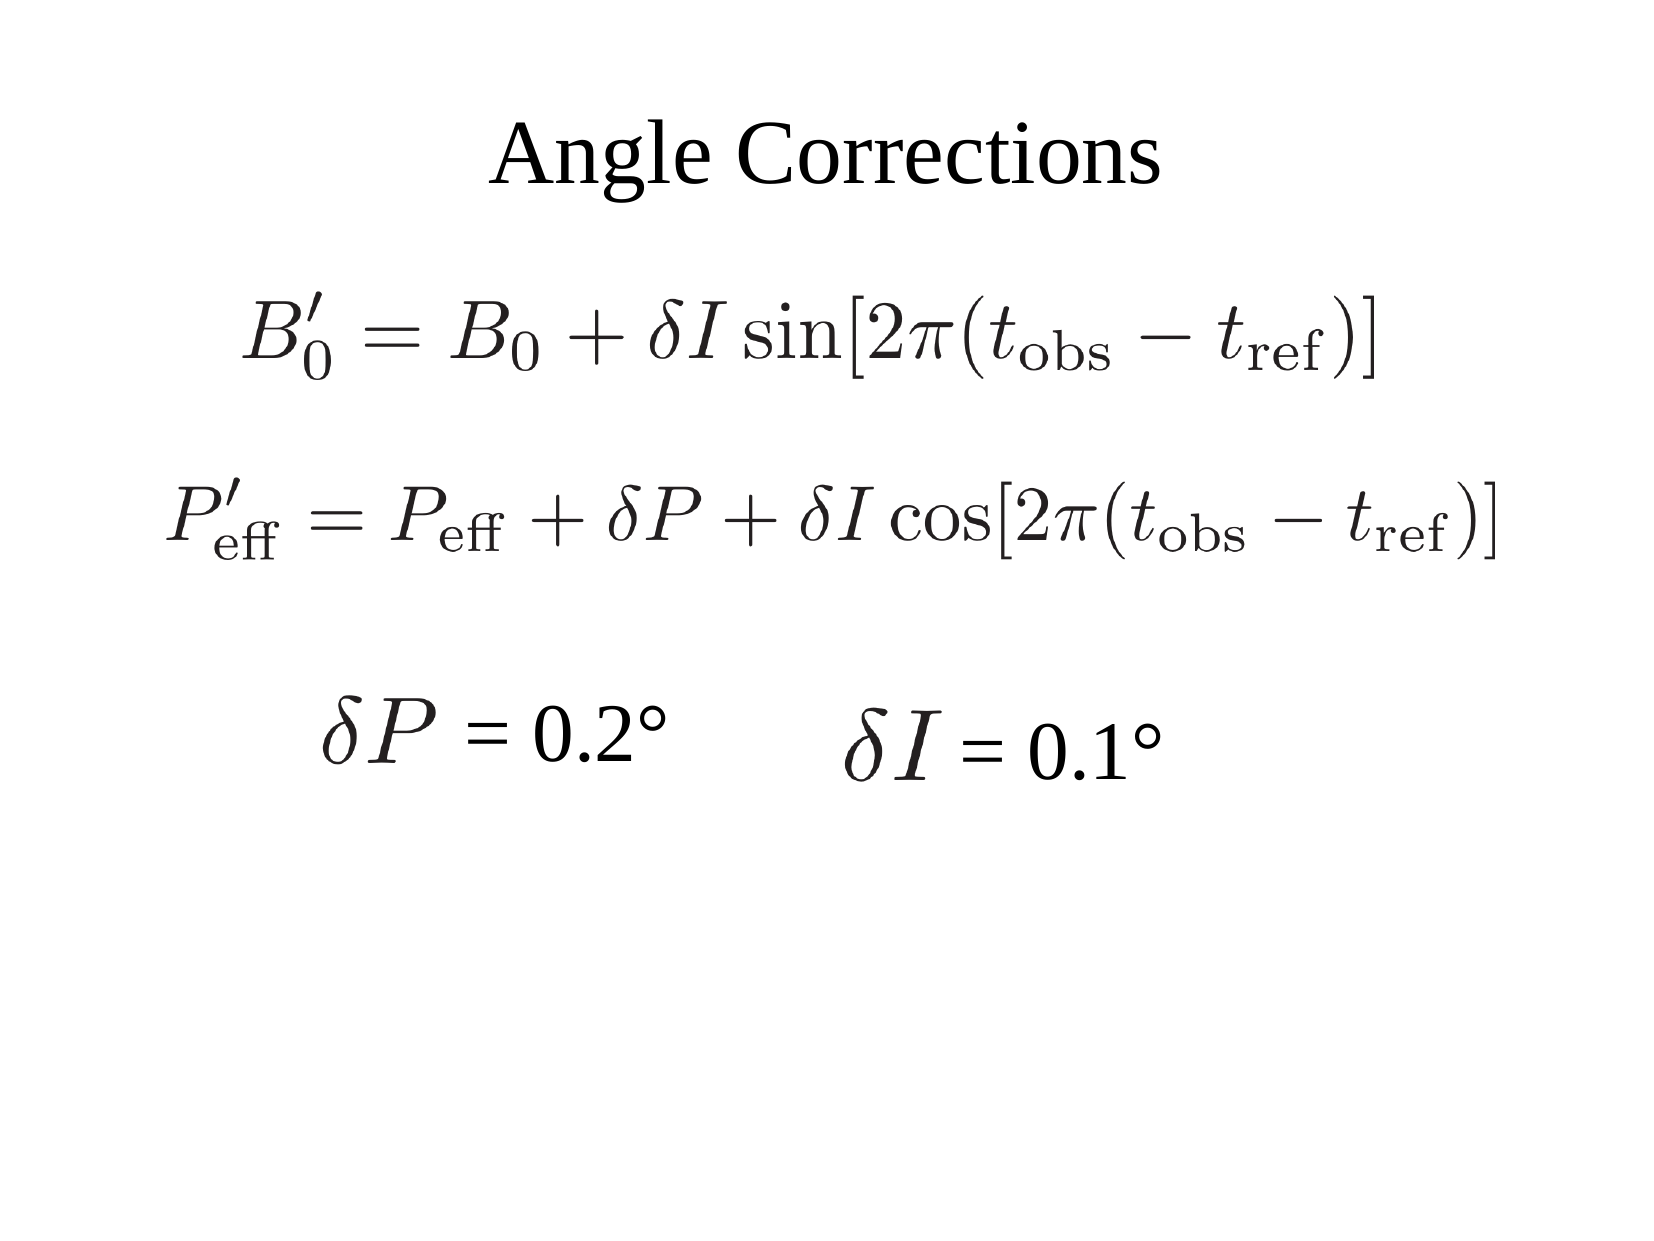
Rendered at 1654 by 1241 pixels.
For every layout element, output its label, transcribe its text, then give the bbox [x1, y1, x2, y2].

picture [821, 674, 976, 826]
picture [300, 674, 451, 796]
text_box = 0.1° [944, 697, 1395, 805]
picture [142, 449, 1538, 601]
text_box = 0.2° [450, 680, 751, 788]
picture [225, 269, 1426, 413]
title Angle Corrections [82, 49, 1571, 257]
